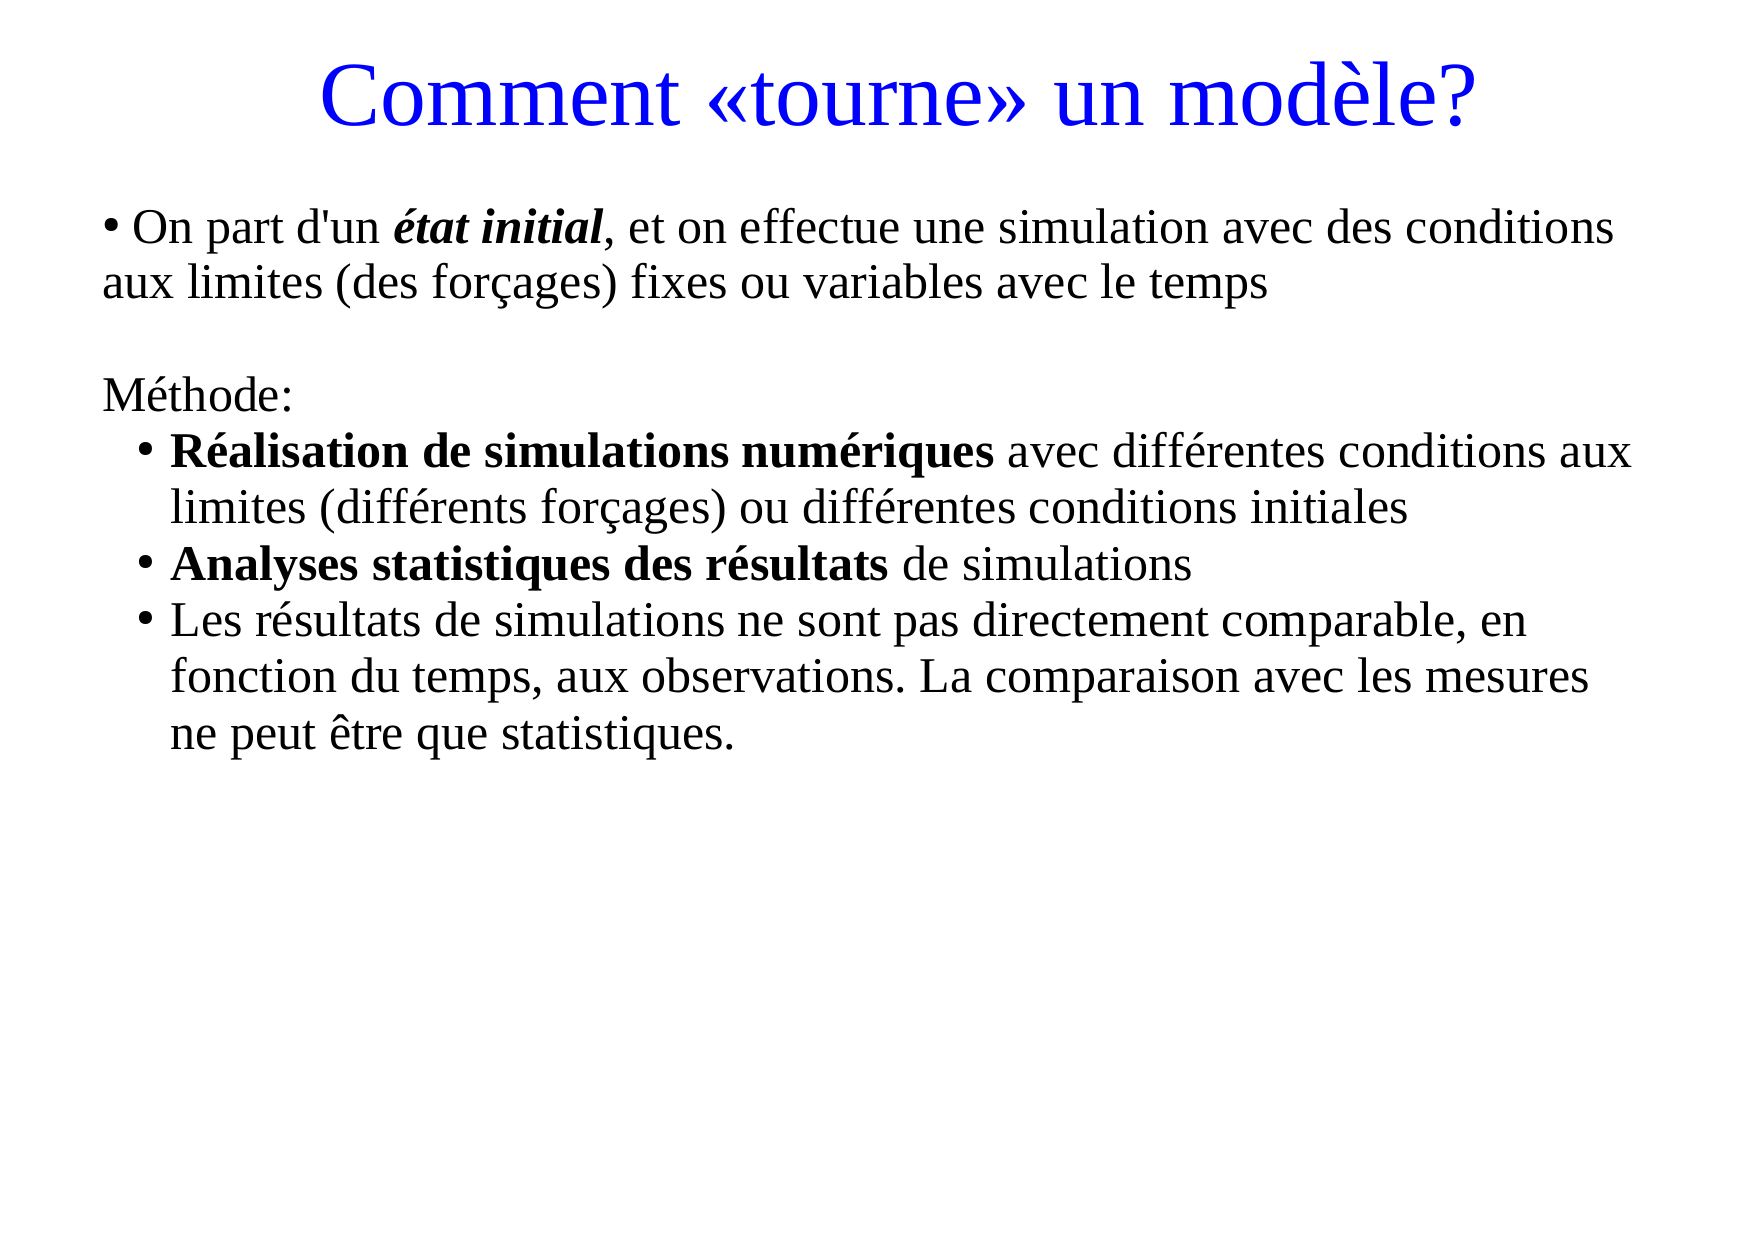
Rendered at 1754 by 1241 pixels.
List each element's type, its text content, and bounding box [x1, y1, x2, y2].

text_box On part d'un état initial, et on effectue une simulation avec des conditions aux limites (des forçages) fixes ou variables avec le temps Méthode: Réalisation de simulations numériques avec différentes conditions aux limites (différents forçages) ou différentes conditions initiales Analyses statistiques des résultats de simulations Les résultats de simulations ne sont pas directement comparable, en fonction du temps, aux observations. La comparaison avec les mesures ne peut être que statistiques. [102, 198, 1650, 761]
text_box Comment «tourne» un modèle? [204, 35, 1596, 153]
